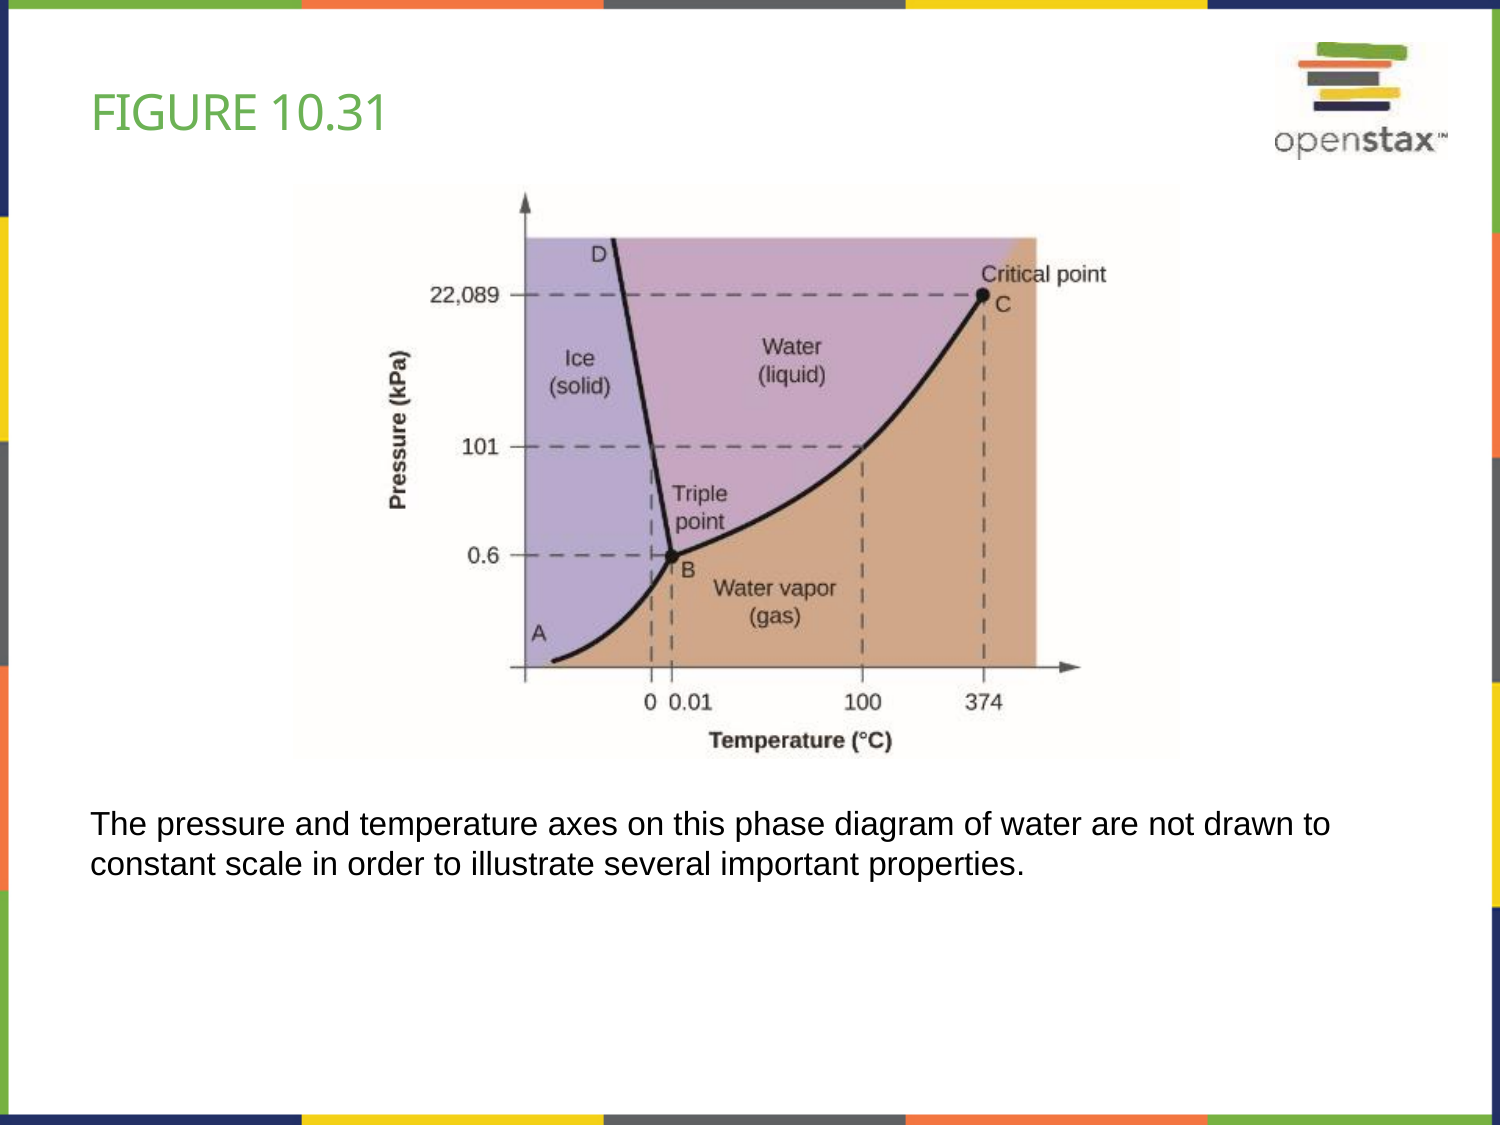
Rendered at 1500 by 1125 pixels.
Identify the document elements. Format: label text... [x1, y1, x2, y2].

list The pressure and temperature axes on this phase diagram of water are not drawn to constant scale in order to illustrate several important properties. [75, 794, 1398, 986]
picture [0, 0, 1500, 1125]
title Figure 10.31 [75, 39, 1398, 148]
